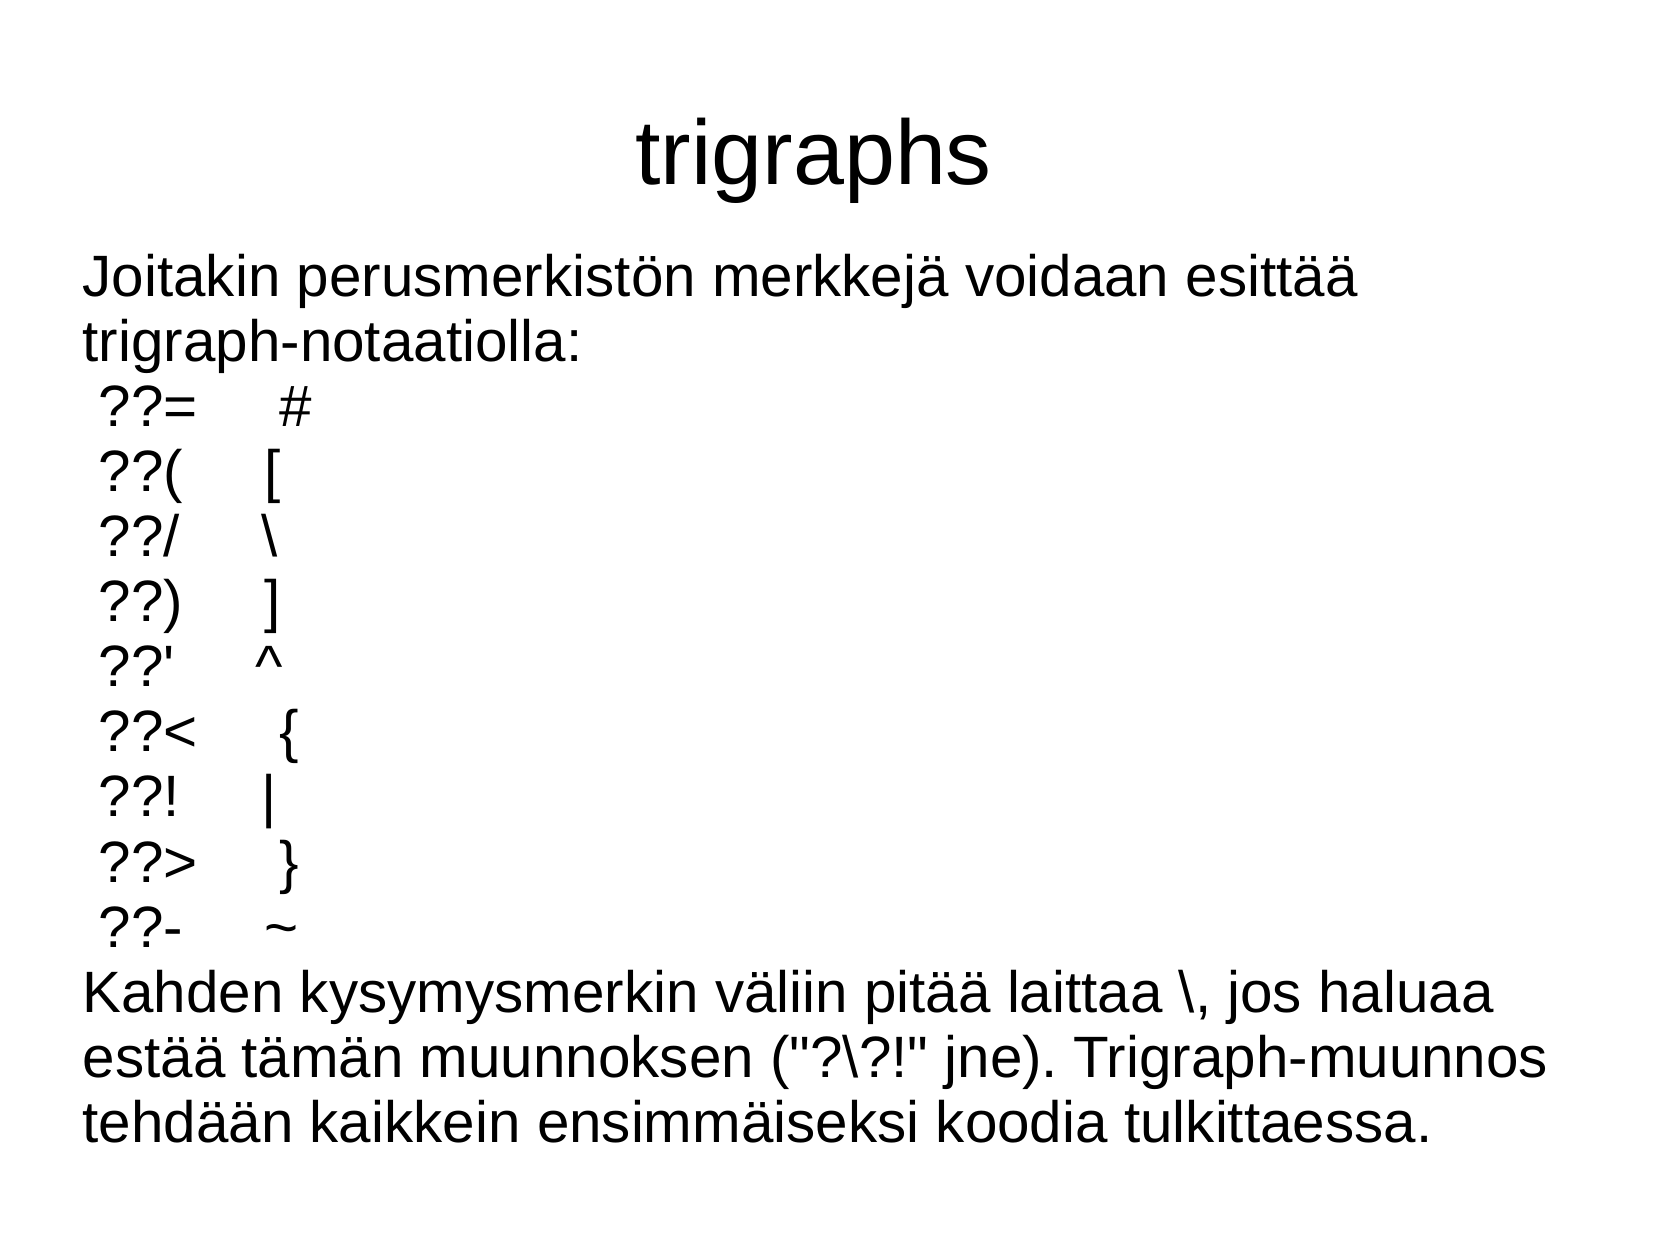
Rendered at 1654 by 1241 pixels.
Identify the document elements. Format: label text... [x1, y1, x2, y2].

title trigraphs [82, 56, 1571, 244]
subtitle Joitakin perusmerkistön merkkejä voidaan esittää trigraph-notaatiolla: ??= # ??( [ ??/ \ ??) ] ??' ^ ??< { ??! | ??> } ??- ~ Kahden kysymysmerkin väliin pitää laittaa \, jos haluaa estää tämän muunnoksen ("?\?!" jne). Trigraph-muunnos tehdään kaikkein ensimmäiseksi koodia tulkittaessa. [82, 244, 1571, 1155]
